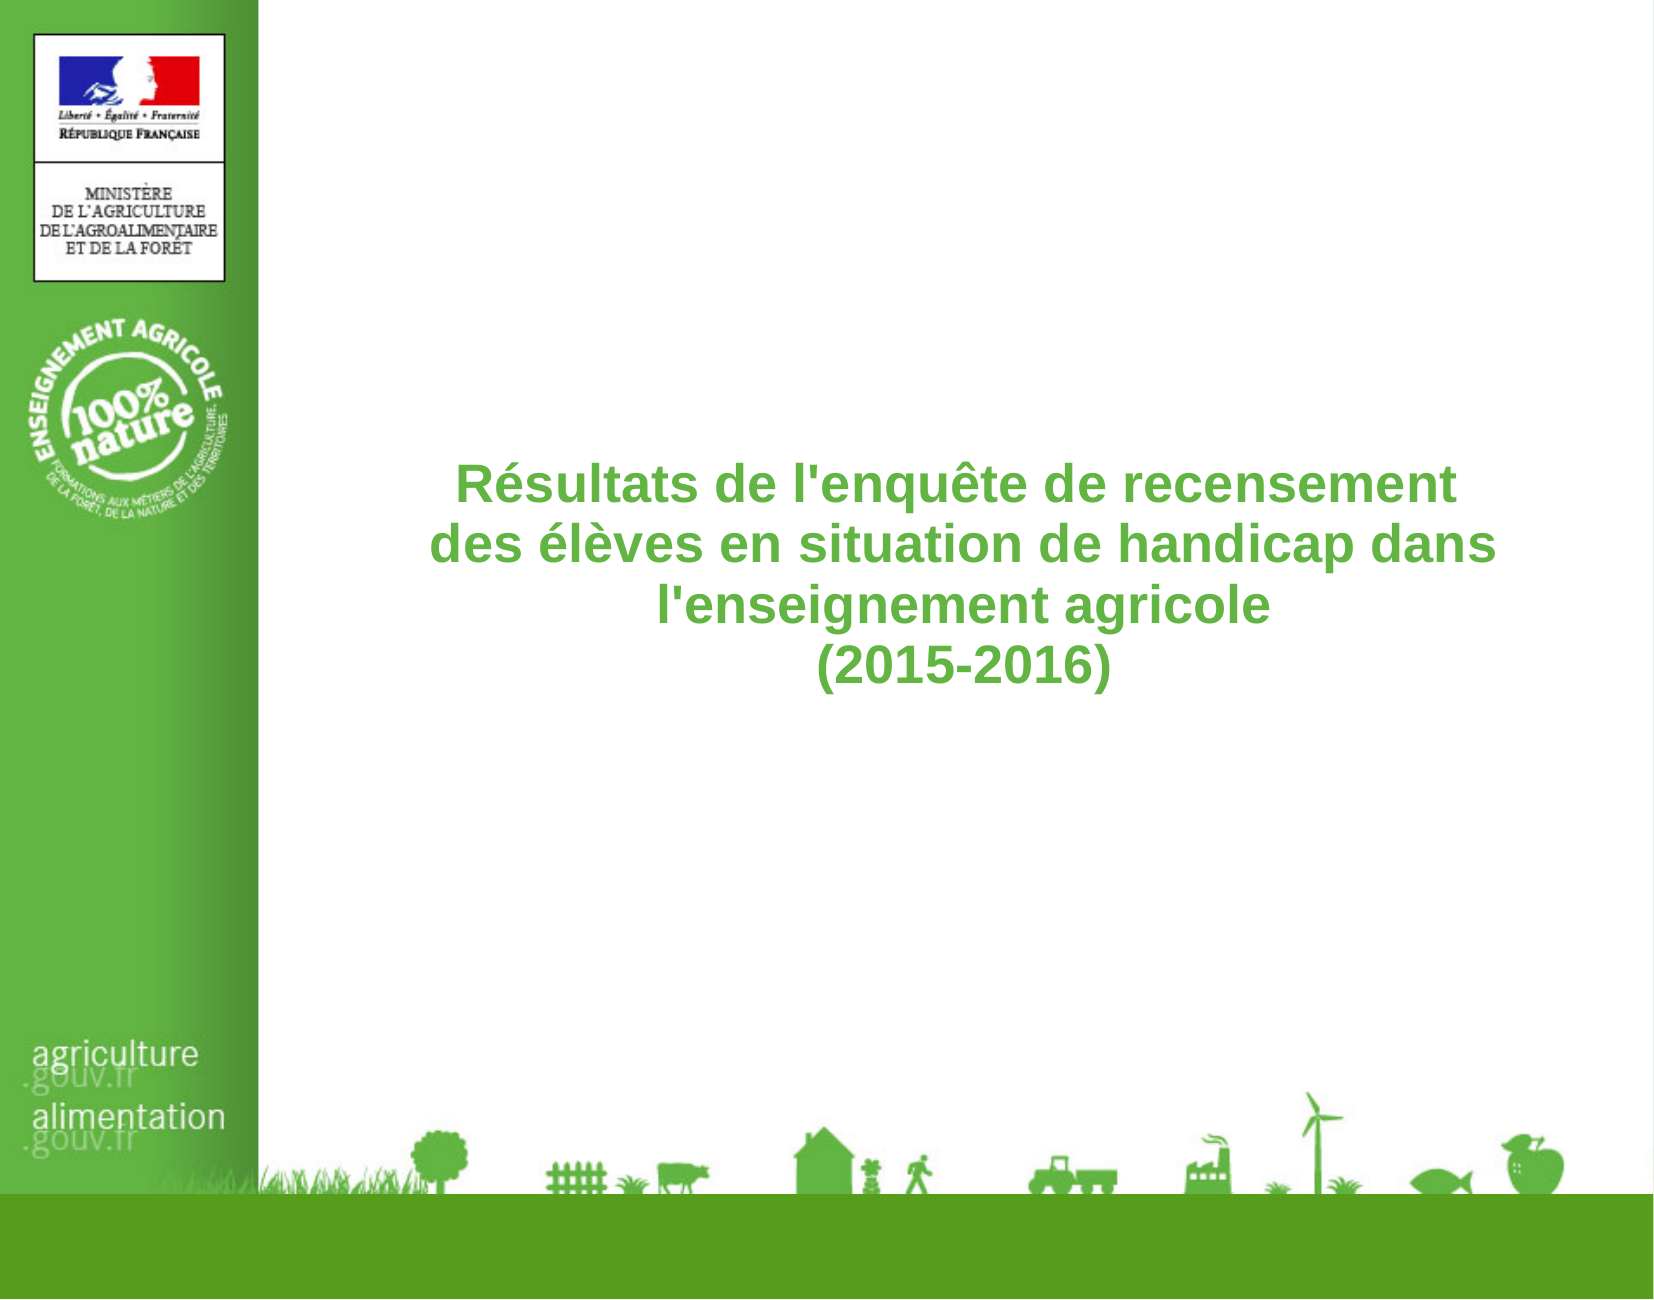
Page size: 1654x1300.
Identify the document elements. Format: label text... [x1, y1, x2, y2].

title Résultats de l'enquête de recensement des élèves en situation de handicap dans l'enseignement agricole (2015-2016) [306, 422, 1623, 726]
picture [0, 0, 1654, 1194]
